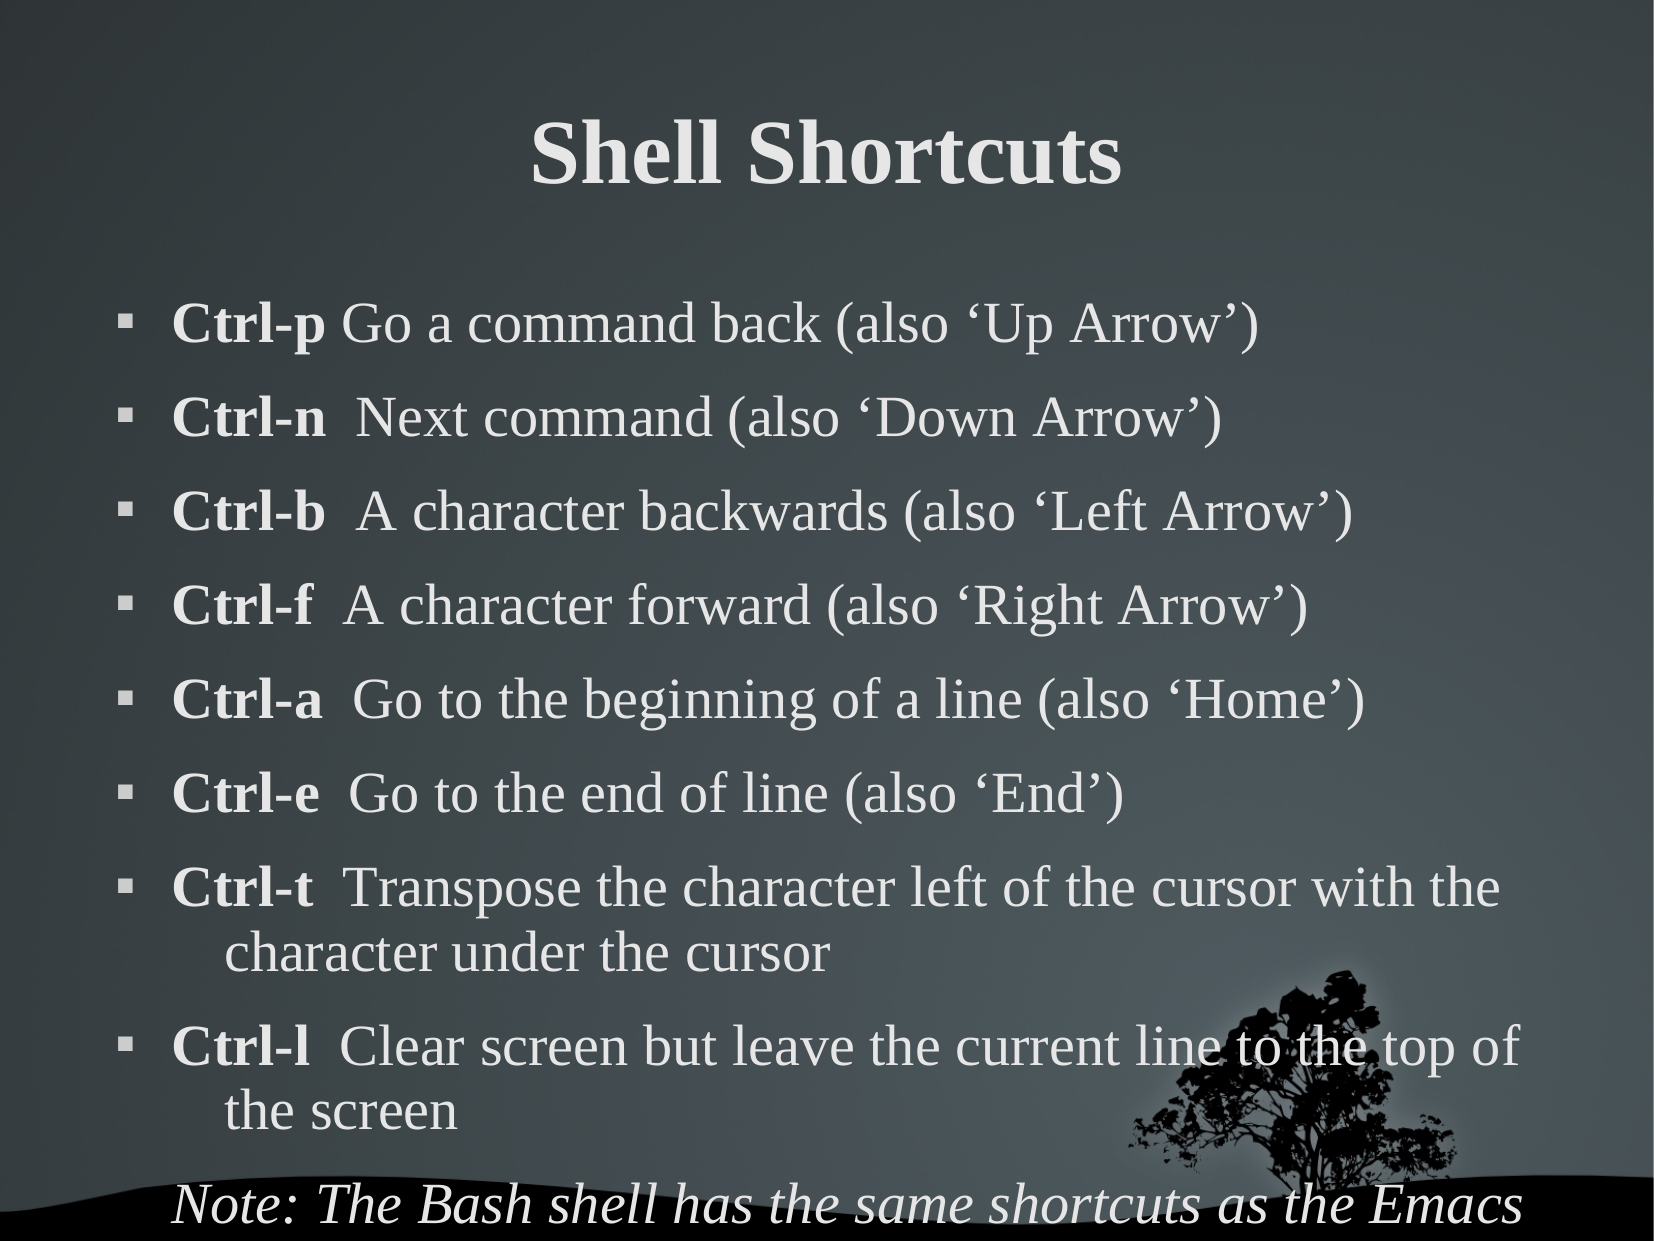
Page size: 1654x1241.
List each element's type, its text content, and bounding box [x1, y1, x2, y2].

list Ctrl-p Go a command back (also ‘Up Arrow’) Ctrl-n Next command (also ‘Down Arrow’) Ctrl-b A character backwards (also ‘Left Arrow’) Ctrl-f A character forward (also ‘Right Arrow’) Ctrl-a Go to the beginning of a line (also ‘Home’) Ctrl-e Go to the end of line (also ‘End’) Ctrl-t Transpose the character left of the cursor with the character under the cursor Ctrl-l Clear screen but leave the current line to the top of the screen Note: The Bash shell has the same shortcuts as the Emacs editor [82, 290, 1571, 1241]
picture [0, 0, 1654, 1241]
title Shell Shortcuts [82, 19, 1571, 287]
